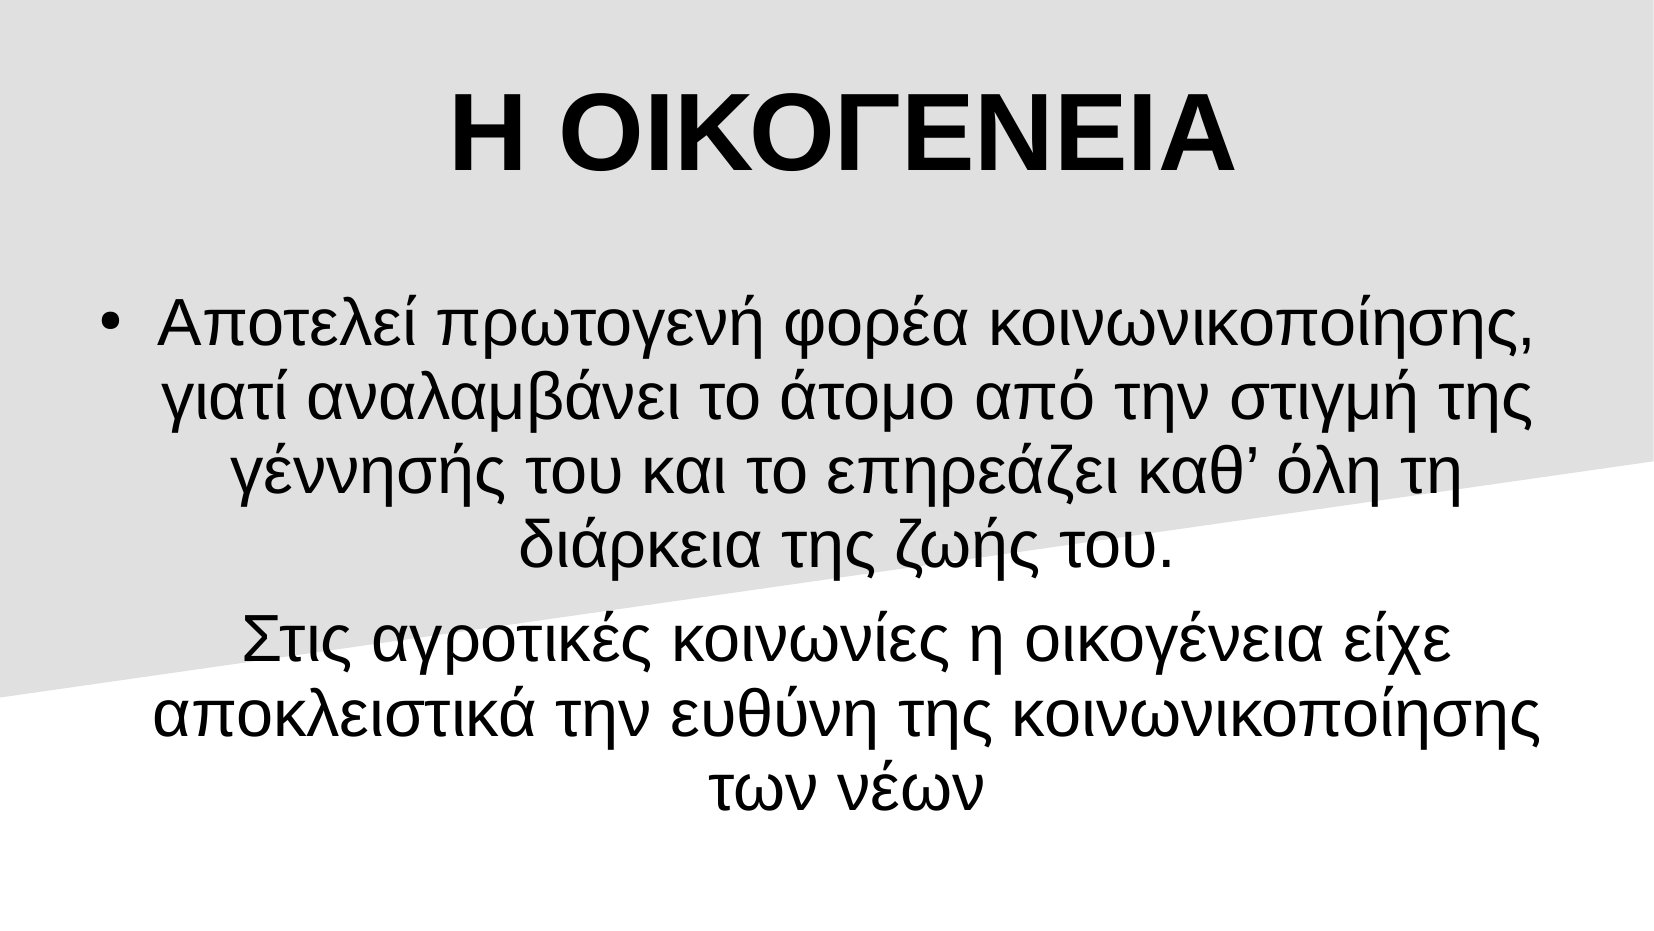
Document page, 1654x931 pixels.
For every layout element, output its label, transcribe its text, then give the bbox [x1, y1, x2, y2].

title Η ΟΙΚΟΓΕΝΕΙΑ [105, 53, 1582, 211]
list Αποτελεί πρωτογενή φορέα κοινωνικοποίησης, γιατί αναλαμβάνει το άτομο από την στιγμή της γέννησής του και το επηρεάζει καθ’ όλη τη διάρκεια της ζωής του. Στις αγροτικές κοινωνίες η οικογένεια είχε αποκλειστικά την ευθύνη της κοινωνικοποίησης των νέων [75, 285, 1564, 825]
